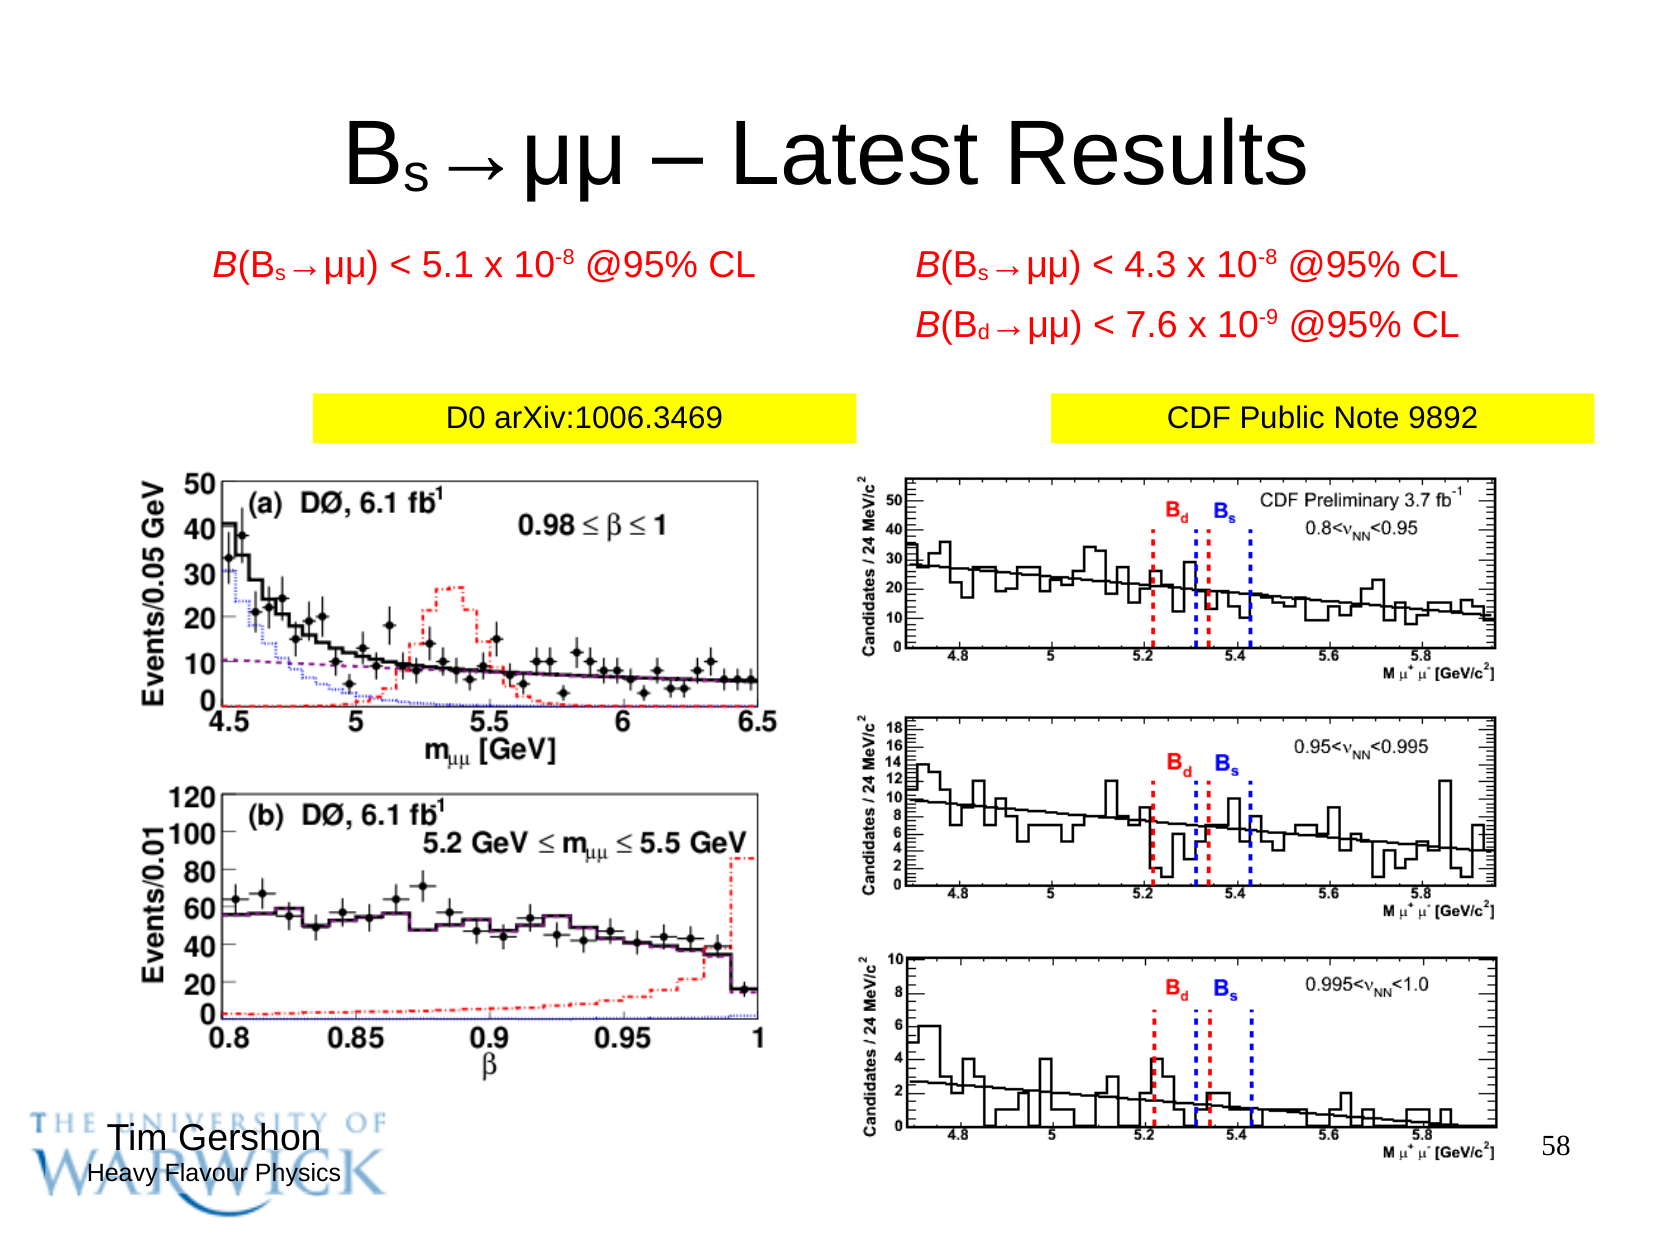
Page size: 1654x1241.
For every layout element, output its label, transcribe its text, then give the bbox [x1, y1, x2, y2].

text_box B(Bs→μμ) < 5.1 x 10-8 @95% CL [124, 236, 833, 325]
text_box B(Bs→μμ) < 4.3 x 10-8 @95% CL B(Bd→μμ) < 7.6 x 10-9 @95% CL [826, 236, 1536, 420]
picture [791, 451, 1542, 1169]
text_box D0 arXiv:1006.3469 [312, 393, 857, 443]
title Bs→μμ – Latest Results [82, 56, 1571, 250]
text_box CDF Public Note 9892 [1051, 393, 1595, 443]
picture [19, 1106, 406, 1232]
picture [118, 447, 785, 1102]
text_box Tim Gershon Heavy Flavour Physics [45, 1108, 383, 1194]
